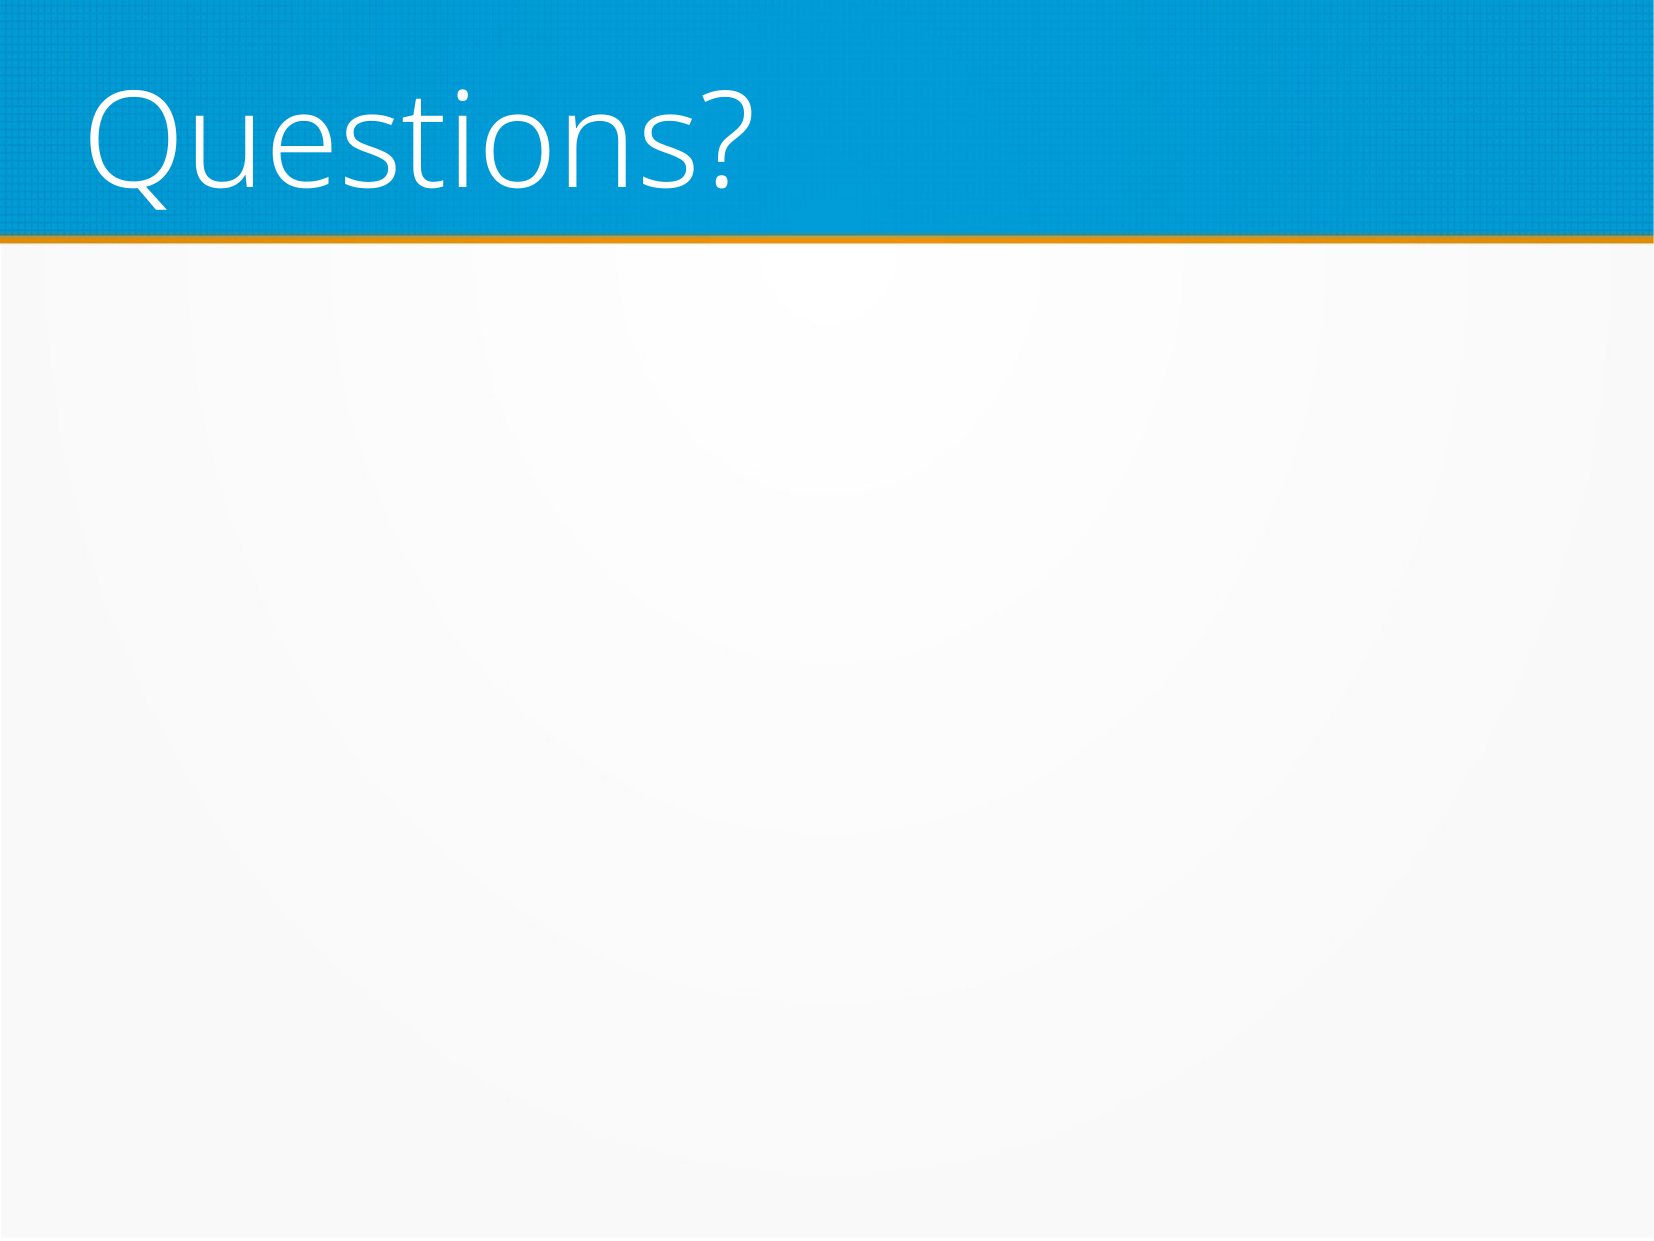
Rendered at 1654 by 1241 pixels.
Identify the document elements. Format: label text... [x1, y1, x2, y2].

picture [0, 233, 1654, 1241]
title Questions? [82, 19, 1571, 227]
